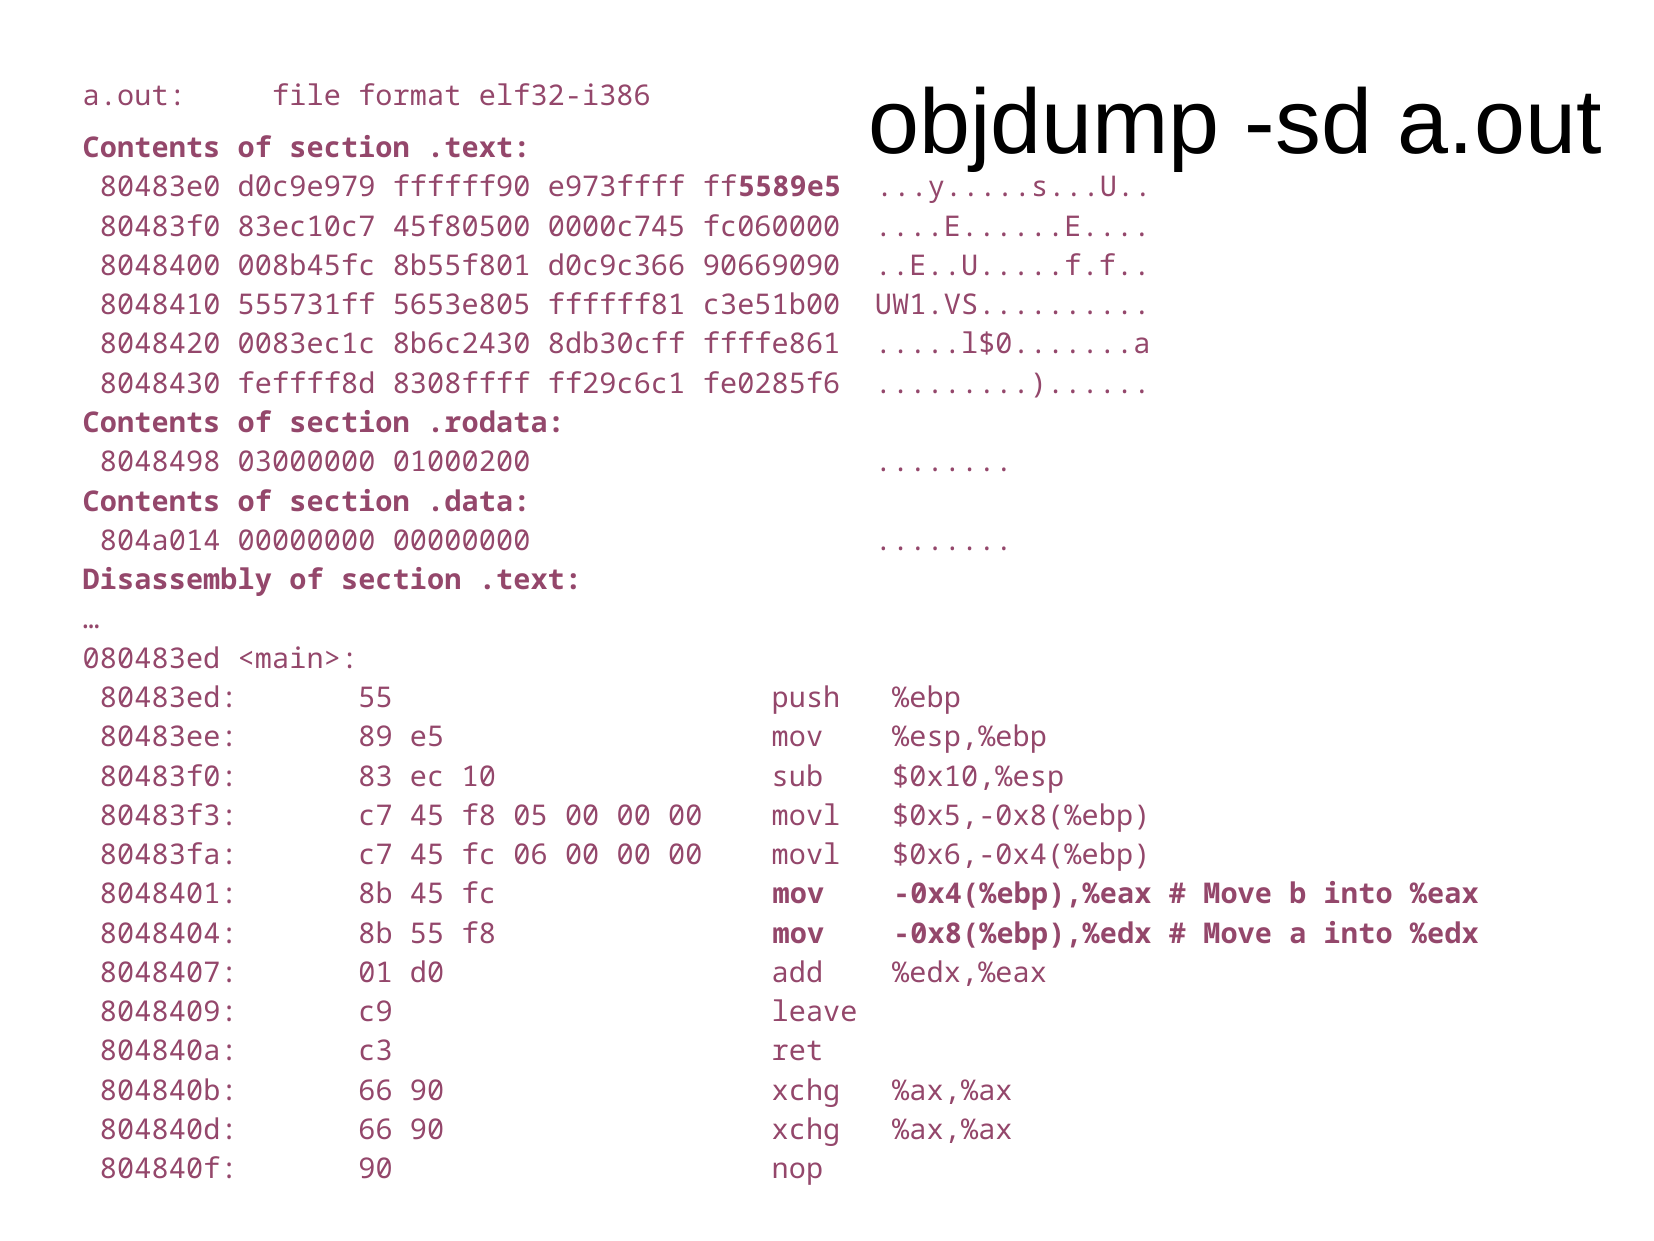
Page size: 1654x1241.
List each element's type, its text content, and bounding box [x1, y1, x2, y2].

title objdump -sd a.out [862, 55, 1609, 188]
list a.out: file format elf32-i386 Contents of section .text: 80483e0 d0c9e979 ffffff90 e973ffff ff5589e5 ...y.....s...U.. 80483f0 83ec10c7 45f80500 0000c745 fc060000 ....E......E.... 8048400 008b45fc 8b55f801 d0c9c366 90669090 ..E..U.....f.f.. 8048410 555731ff 5653e805 ffffff81 c3e51b00 UW1.VS.......... 8048420 0083ec1c 8b6c2430 8db30cff ffffe861 .....l$0.......a 8048430 feffff8d 8308ffff ff29c6c1 fe0285f6 .........)...... Contents of section .rodata: 8048498 03000000 01000200 ........ Contents of section .data: 804a014 00000000 00000000 ........ Disassembly of section .text: … 080483ed <main>: 80483ed: 55 push %ebp 80483ee: 89 e5 mov %esp,%ebp 80483f0: 83 ec 10 sub $0x10,%esp 80483f3: c7 45 f8 05 00 00 00 movl $0x5,-0x8(%ebp) 80483fa: c7 45 fc 06 00 00 00 movl $0x6,-0x4(%ebp) 8048401: 8b 45 fc mov -0x4(%ebp),%eax # Move b into %eax 8048404: 8b 55 f8 mov -0x8(%ebp),%edx # Move a into %edx 8048407: 01 d0 add %edx,%eax 8048409: c9 leave 804840a: c3 ret 804840b: 66 90 xchg %ax,%ax 804840d: 66 90 xchg %ax,%ax 804840f: 90 nop [82, 75, 1571, 1201]
